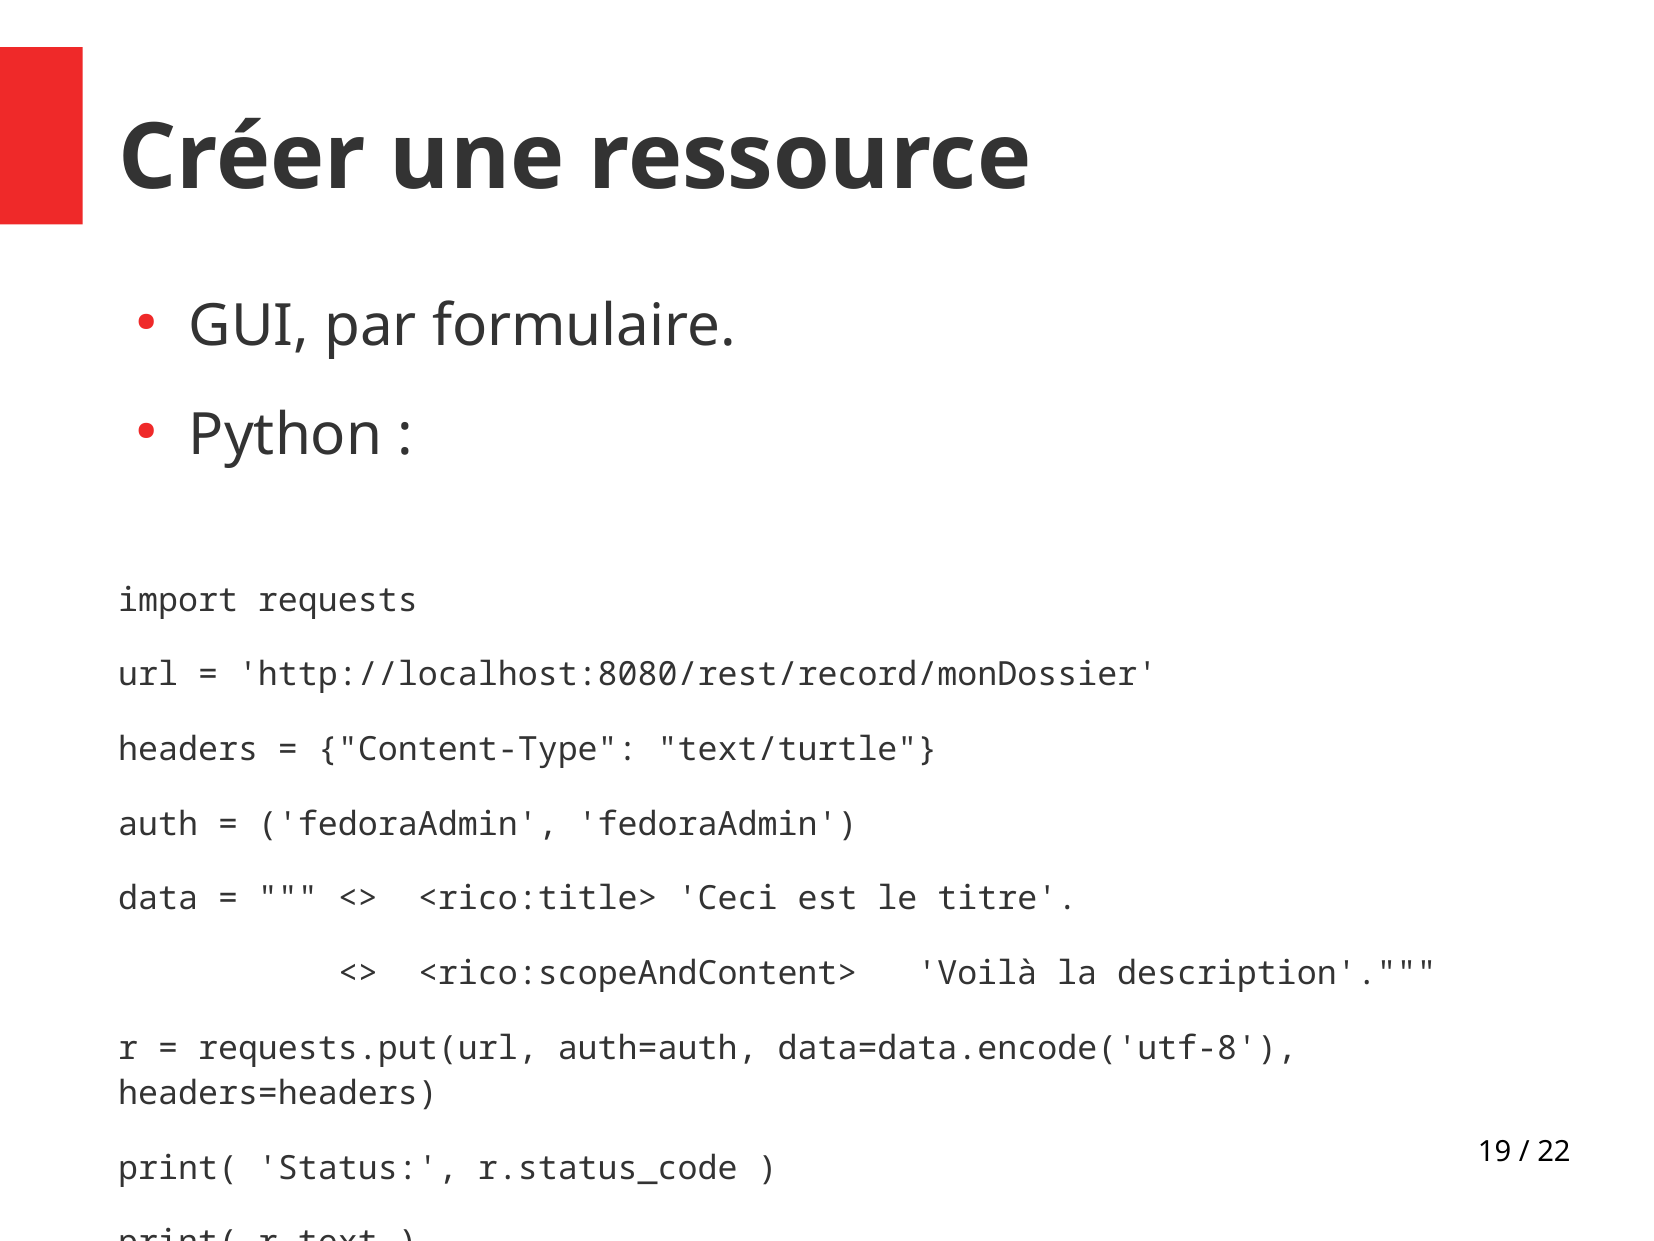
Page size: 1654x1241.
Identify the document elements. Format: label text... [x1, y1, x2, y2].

title Créer une ressource [118, 49, 1571, 257]
list GUI, par formulaire. Python : import requests url = 'http://localhost:8080/rest/record/monDossier' headers = {"Content-Type": "text/turtle"} auth = ('fedoraAdmin', 'fedoraAdmin') data = """ <> <rico:title> 'Ceci est le titre'. <> <rico:scopeAndContent> 'Voilà la description'.""" r = requests.put(url, auth=auth, data=data.encode('utf-8'), headers=headers) print( 'Status:', r.status_code ) print( r.text ) [118, 283, 1536, 1074]
